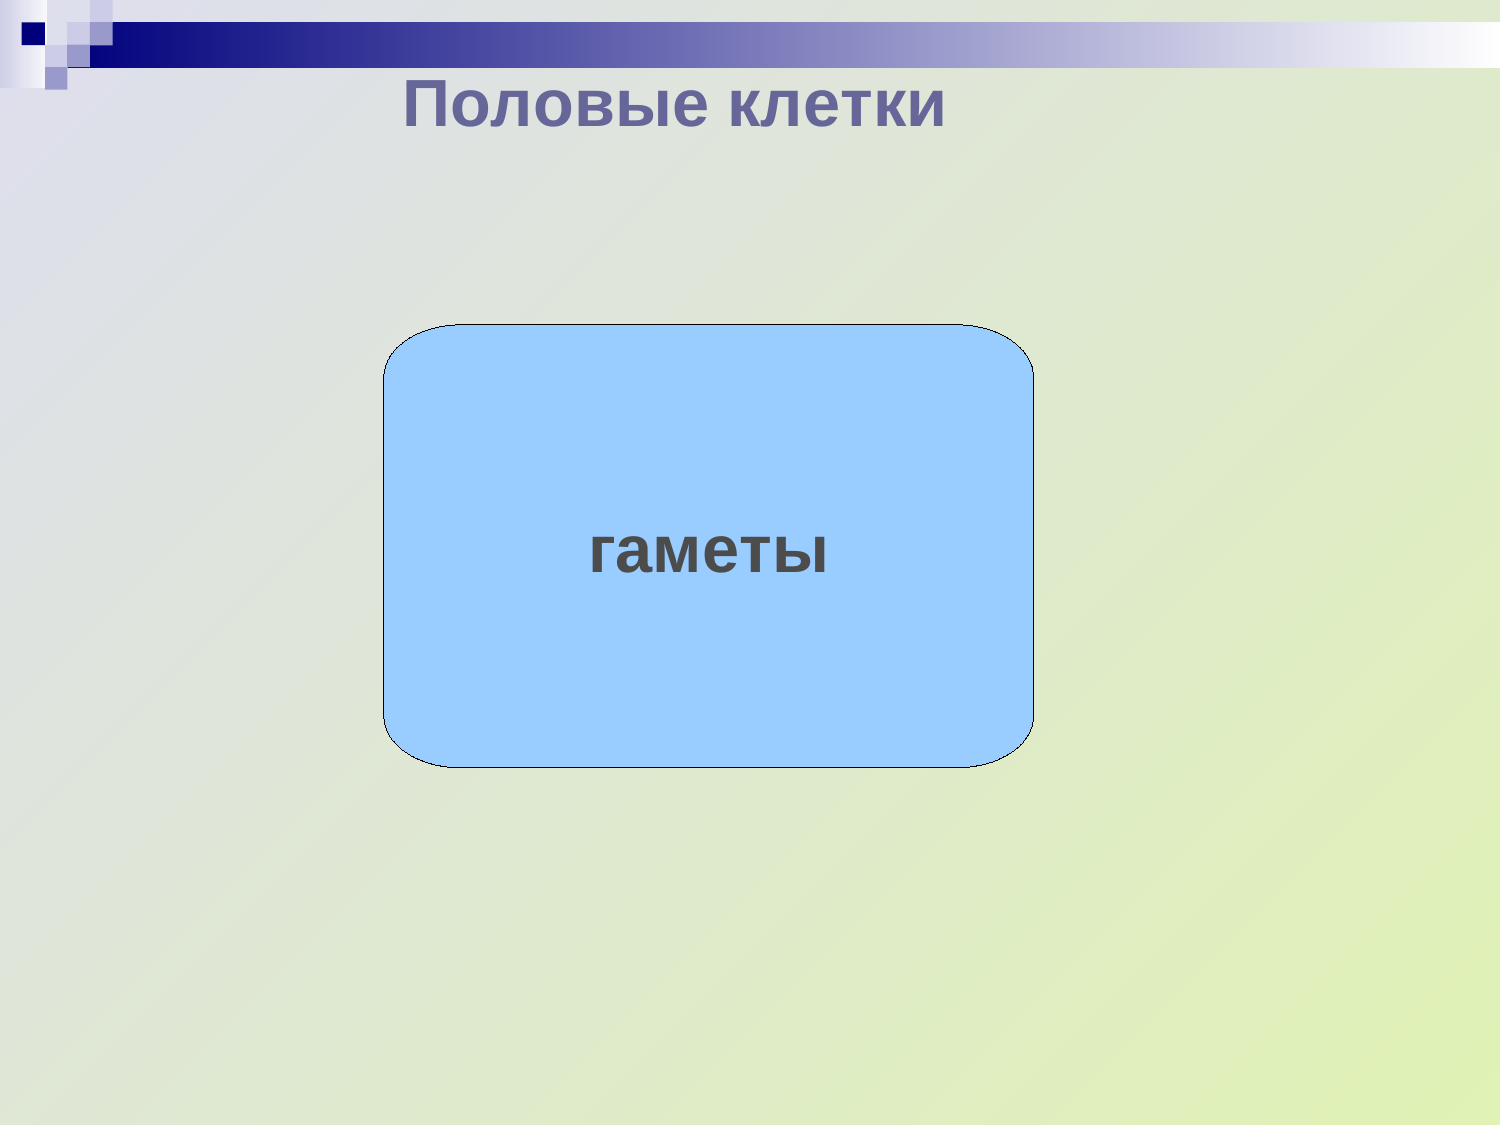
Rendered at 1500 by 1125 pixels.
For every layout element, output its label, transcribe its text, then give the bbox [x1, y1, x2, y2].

text_box Половые клетки [387, 62, 1051, 138]
text_box гаметы [383, 324, 1034, 768]
